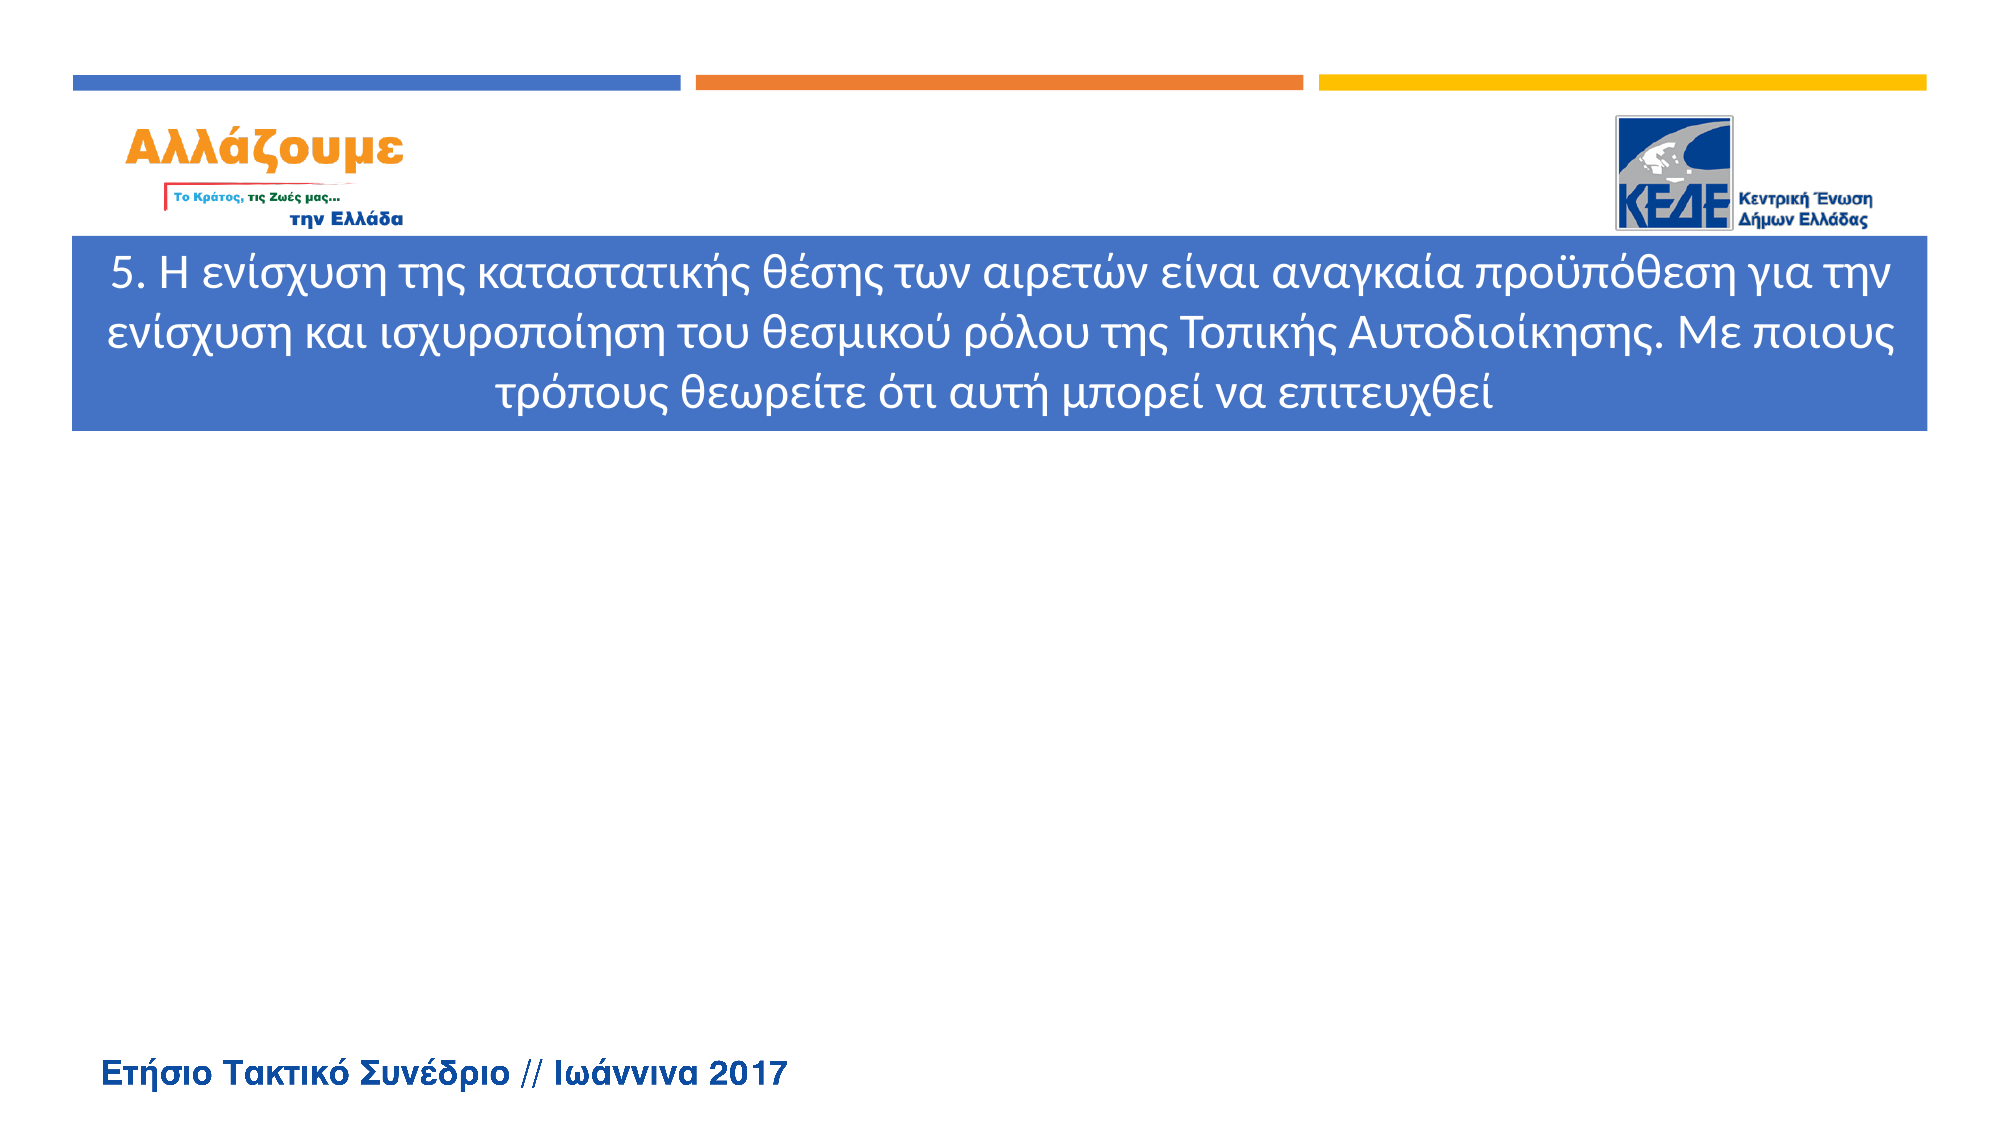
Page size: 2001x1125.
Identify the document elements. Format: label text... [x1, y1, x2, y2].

picture [95, 114, 435, 231]
picture [1611, 108, 1879, 231]
title 5. Η ενίσχυση της καταστατικής θέσης των αιρετών είναι αναγκαία προϋπόθεση για την ενίσχυση και ισχυροποίηση του θεσμικού ρόλου της Τοπικής Αυτοδιοίκησης. Με ποιους τρόπους θεωρείτε ότι αυτή μπορεί να επιτευχθεί [75, 231, 1928, 430]
picture [50, 1003, 841, 1122]
